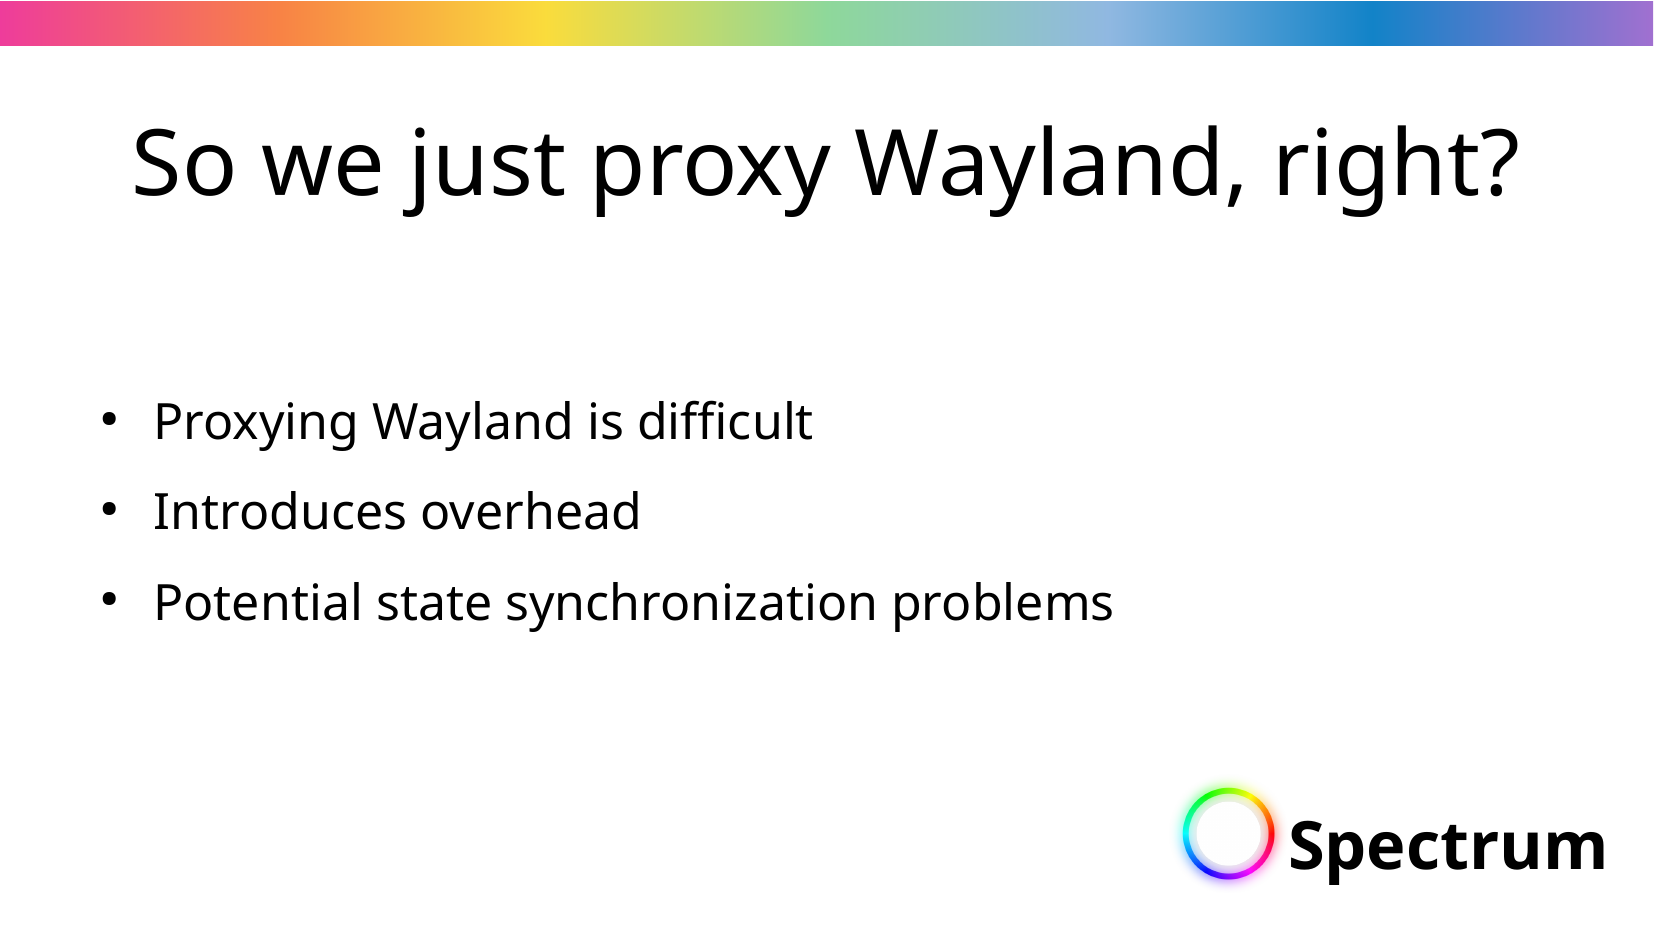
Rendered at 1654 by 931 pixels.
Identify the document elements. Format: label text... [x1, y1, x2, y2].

picture [1169, 774, 1288, 893]
list Proxying Wayland is difficult Introduces overhead Potential state synchronization problems [82, 263, 1571, 758]
title So we just proxy Wayland, right? [82, 82, 1571, 238]
